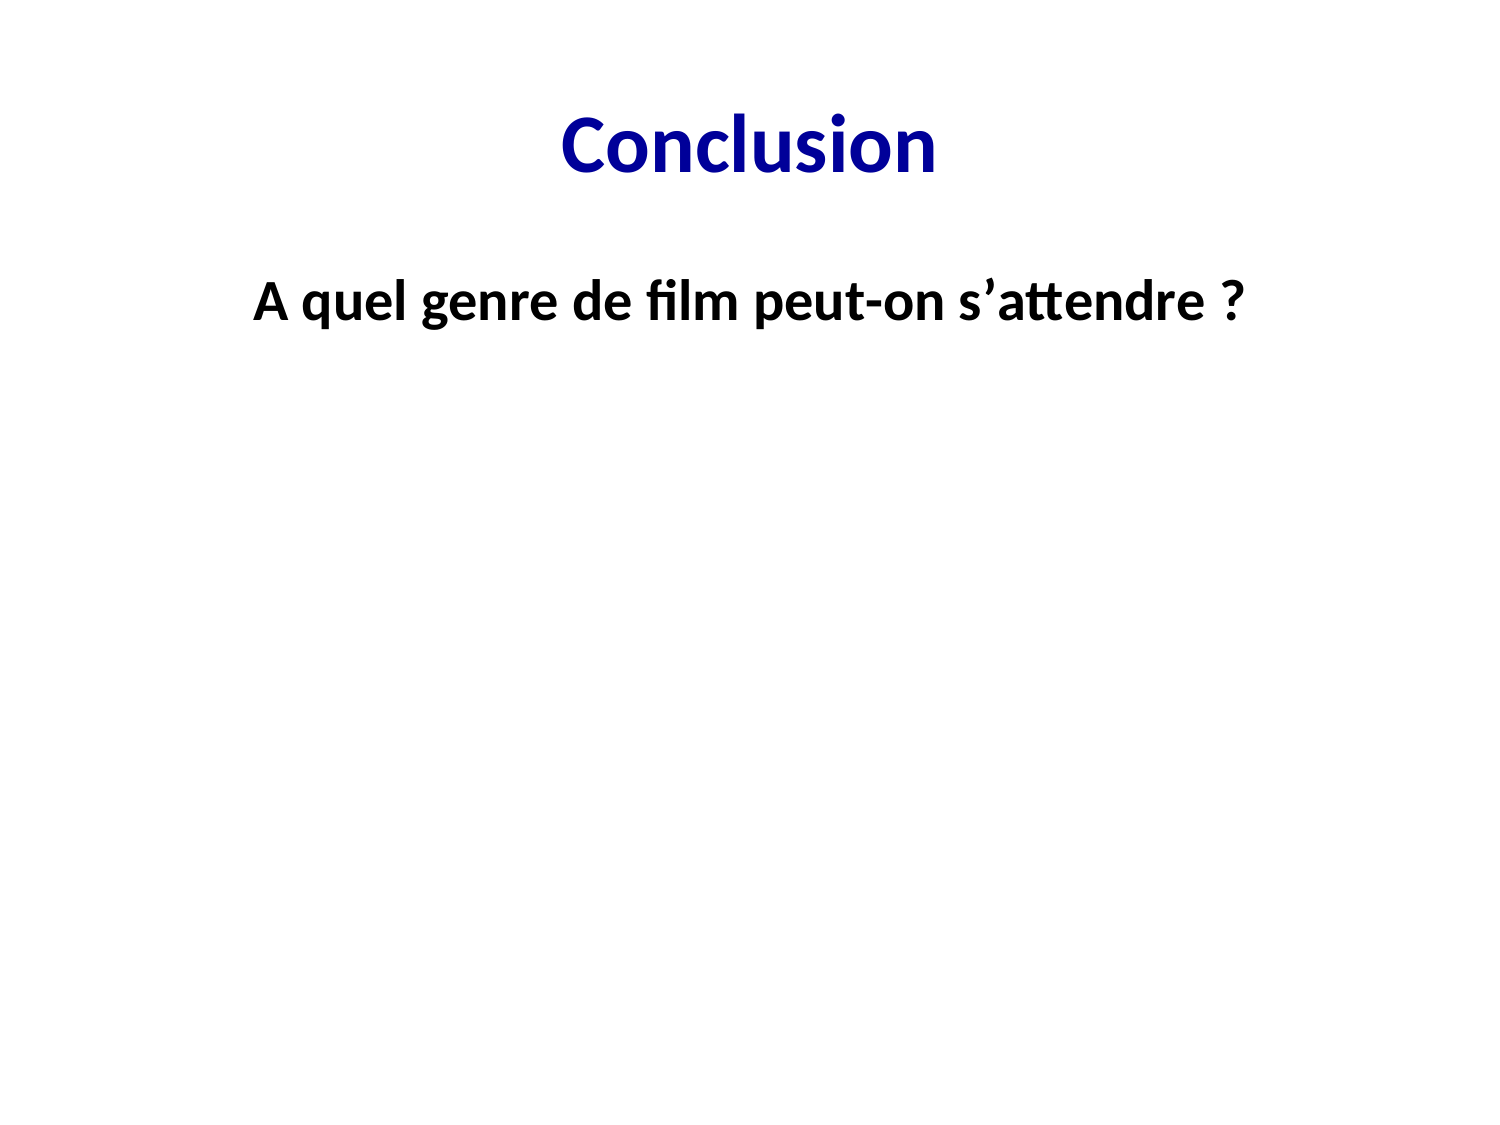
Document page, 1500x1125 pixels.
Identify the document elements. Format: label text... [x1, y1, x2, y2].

list A quel genre de film peut-on s’attendre ? [41, 262, 1459, 1071]
title Conclusion [75, 45, 1426, 233]
